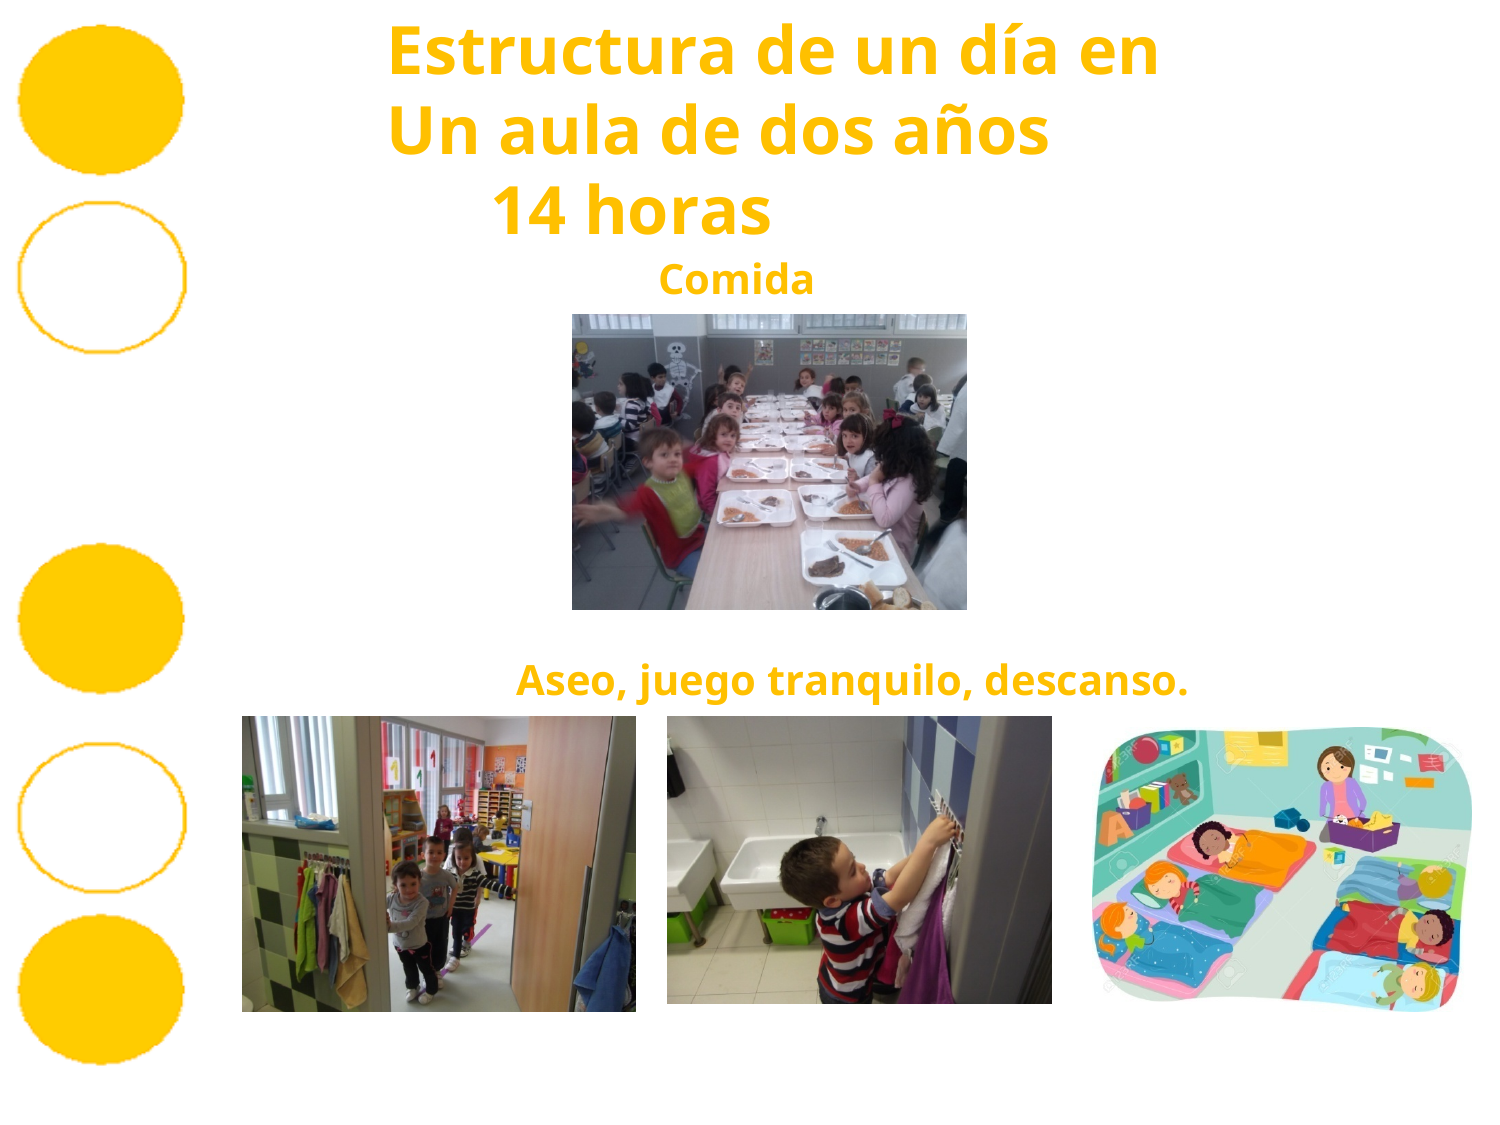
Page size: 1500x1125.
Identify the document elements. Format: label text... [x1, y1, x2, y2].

picture [242, 716, 636, 1012]
picture [667, 716, 1052, 1004]
picture [572, 314, 967, 610]
text_box Comida [643, 184, 1144, 431]
text_box Aseo, juego tranquilo, descanso. [501, 586, 1270, 847]
picture [1092, 727, 1472, 1012]
text_box Estructura de un día en Un aula de dos años 14 horas [372, 0, 1500, 256]
chart [0, 0, 216, 1075]
